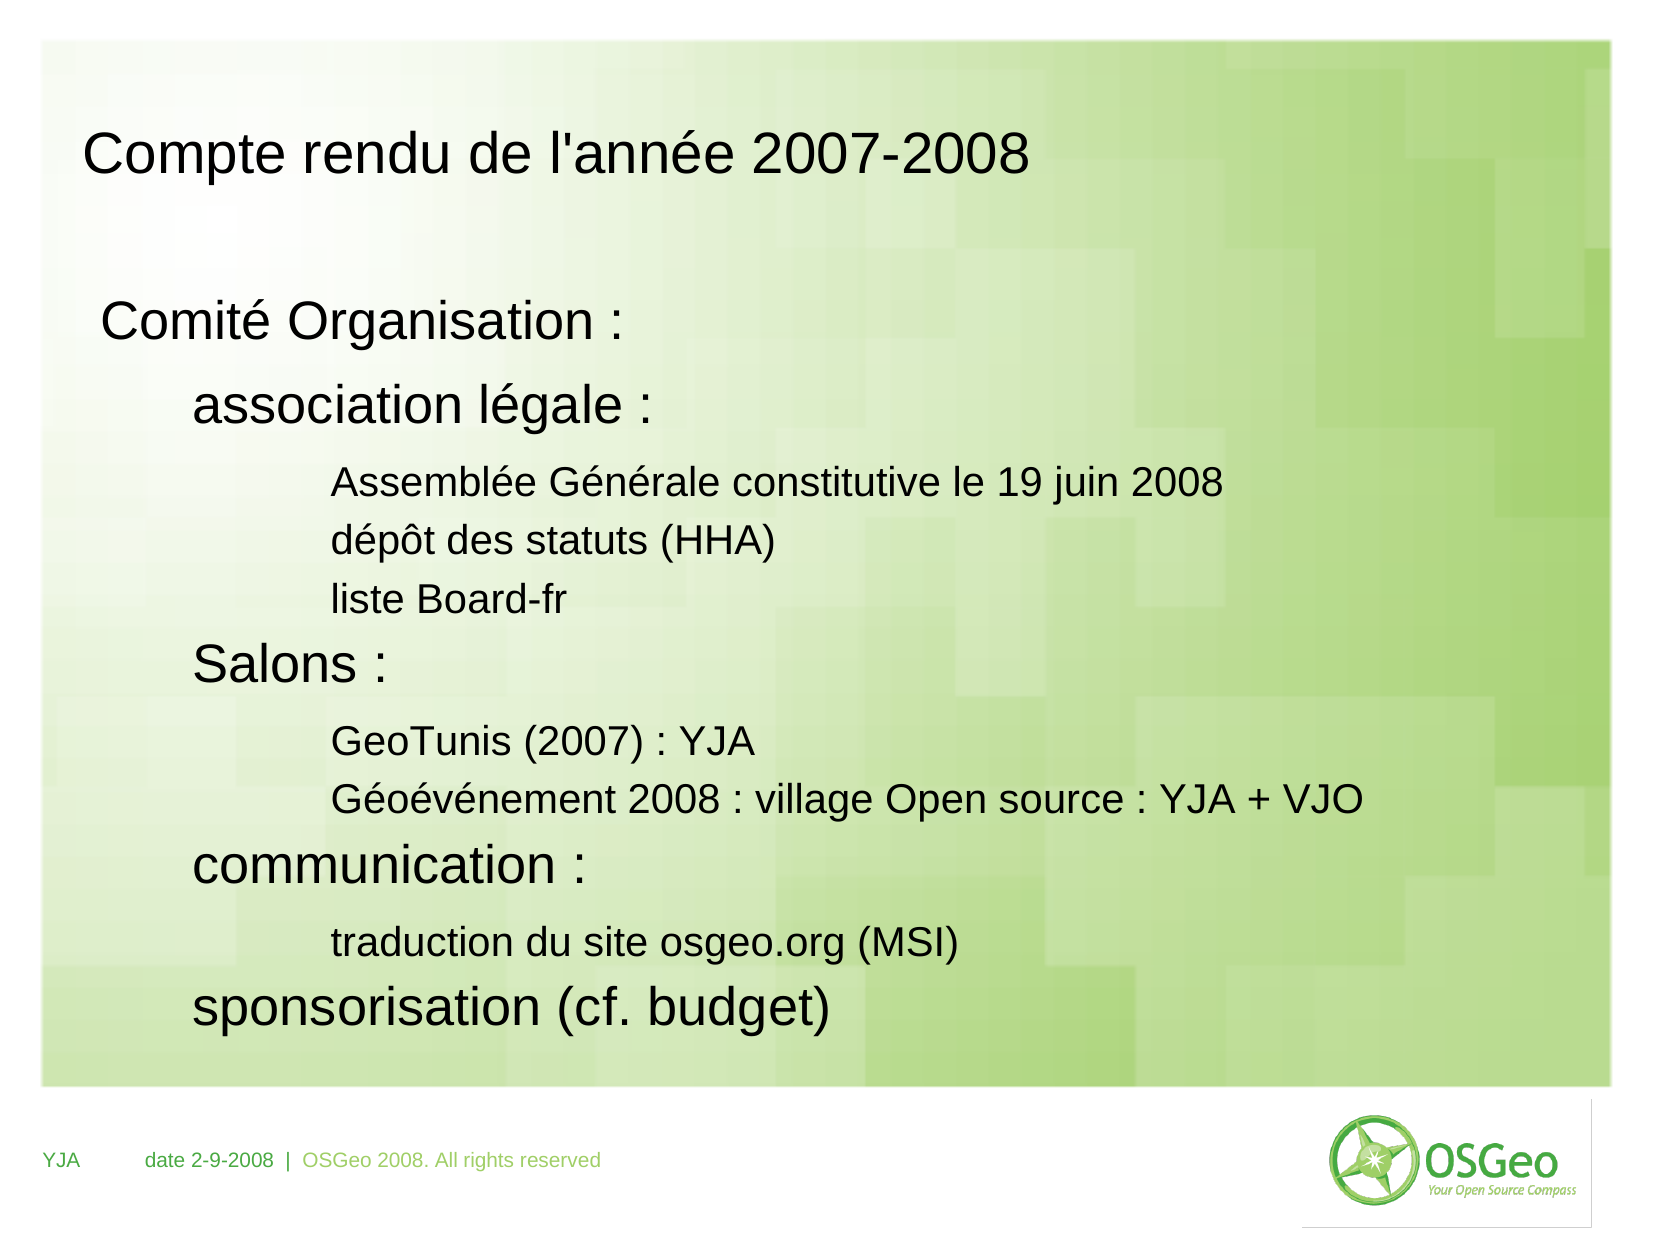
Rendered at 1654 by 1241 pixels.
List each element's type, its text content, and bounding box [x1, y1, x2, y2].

picture [0, 1, 1654, 1239]
title Compte rendu de l'année 2007-2008 [82, 49, 1571, 257]
list Comité Organisation : association légale : Assemblée Générale constitutive le 19 juin 2008 dépôt des statuts (HHA) liste Board-fr Salons : GeoTunis (2007) : YJA Géoévénement 2008 : village Open source : YJA + VJO communication : traduction du site osgeo.org (MSI) sponsorisation (cf. budget) [82, 290, 1571, 1231]
